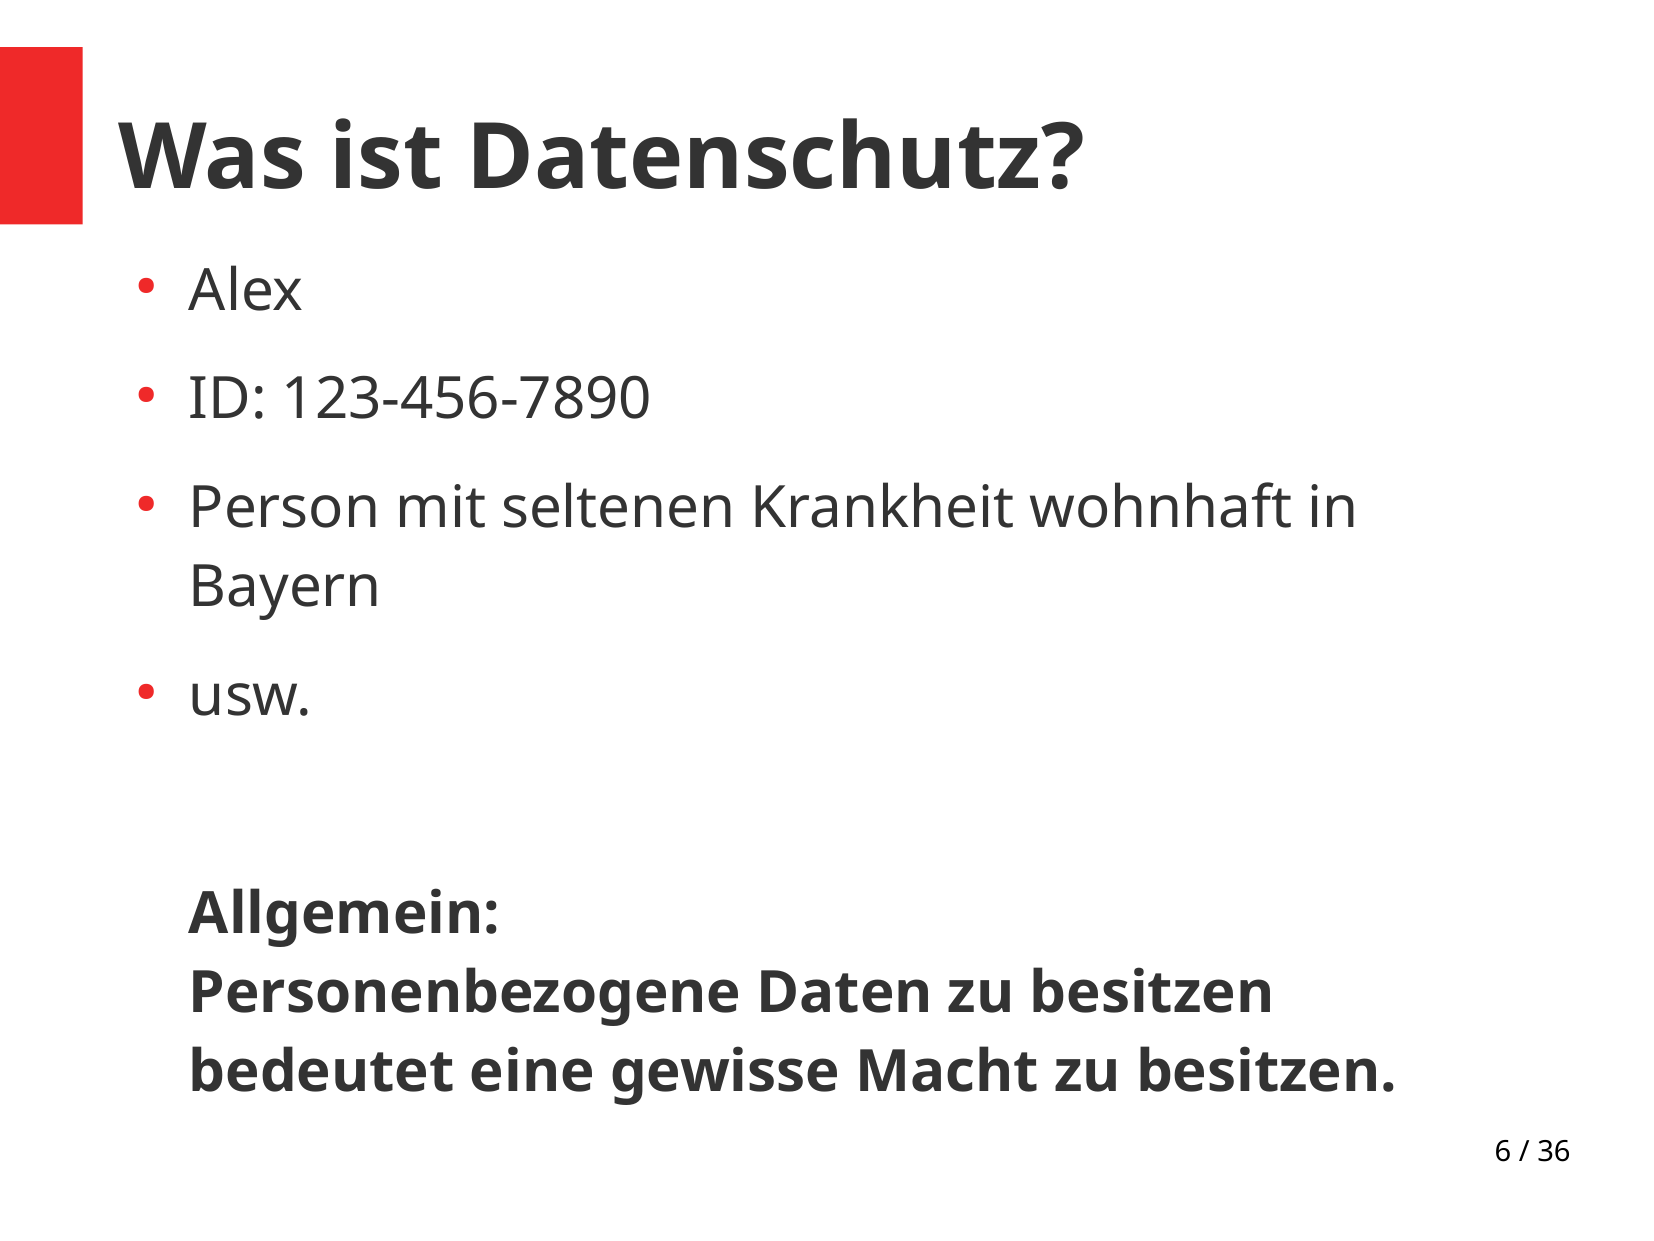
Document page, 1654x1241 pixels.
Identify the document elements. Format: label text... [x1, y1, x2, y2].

title Was ist Datenschutz? [118, 49, 1571, 257]
list Alex ID: 123-456-7890 Person mit seltenen Krankheit wohnhaft in Bayern usw. Allgemein: Personenbezogene Daten zu besitzen bedeutet eine gewisse Macht zu besitzen. [118, 248, 1536, 968]
